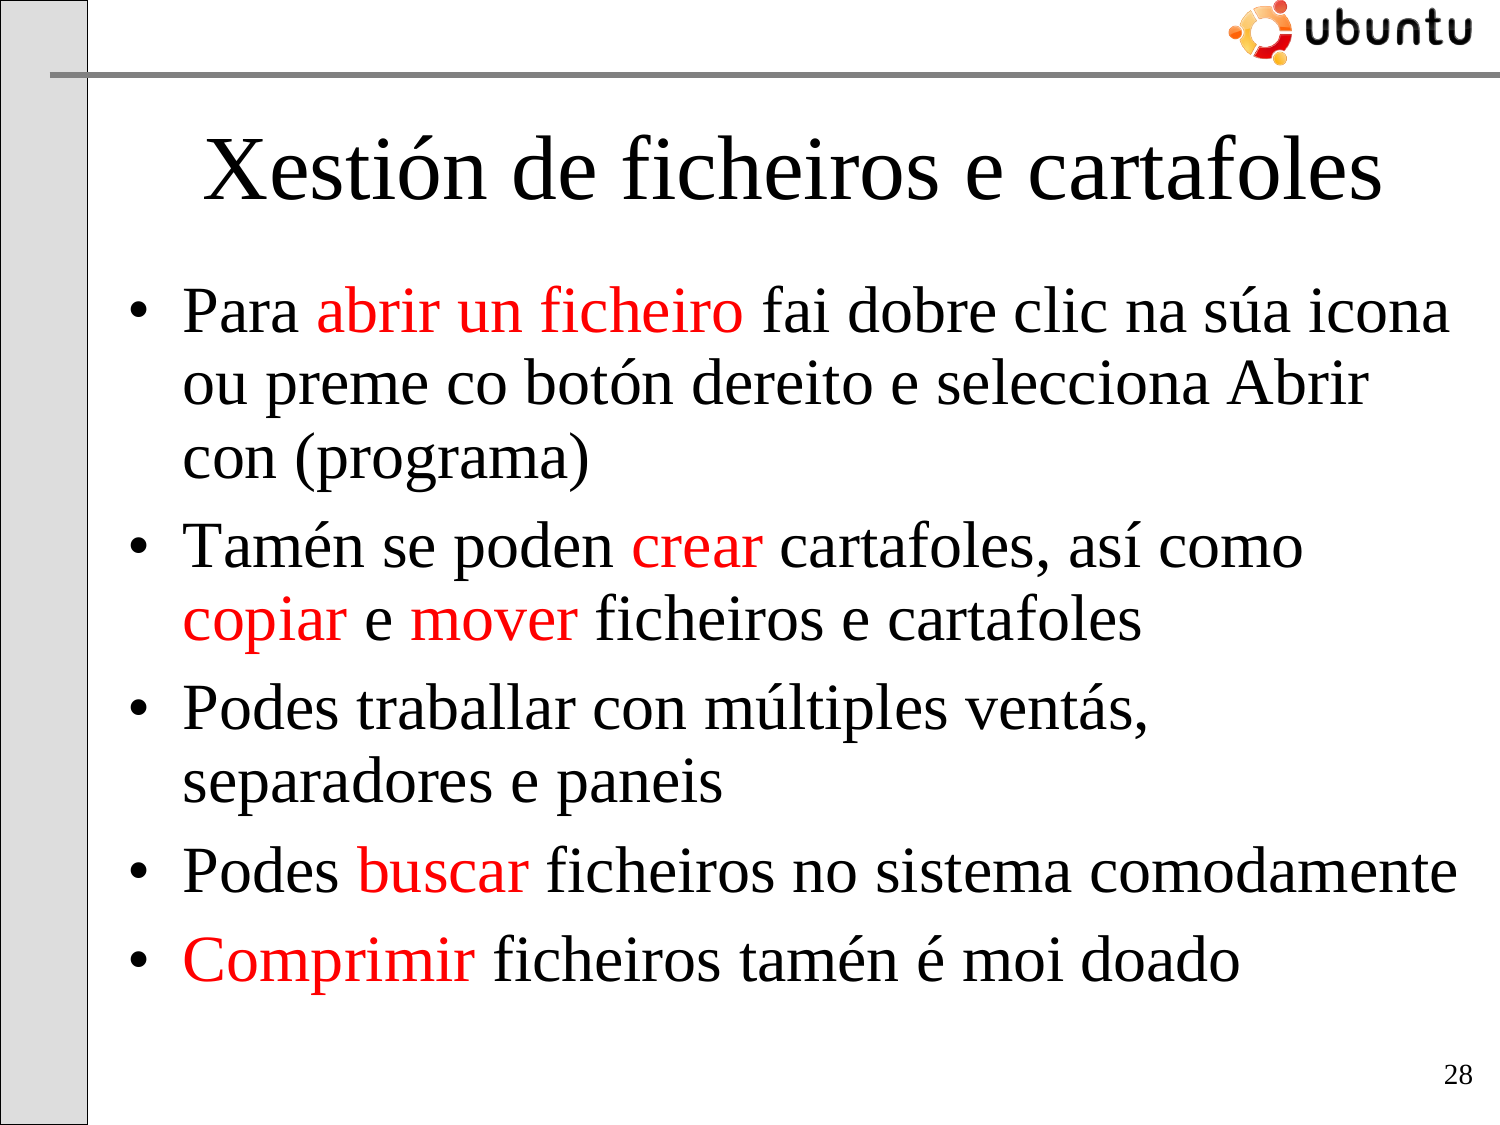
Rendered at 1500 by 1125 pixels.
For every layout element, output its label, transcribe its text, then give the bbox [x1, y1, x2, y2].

picture [1221, 0, 1483, 71]
list Para abrir un ficheiro fai dobre clic na súa icona ou preme co botón dereito e selecciona Abrir con (programa) Tamén se poden crear cartafoles, así como copiar e mover ficheiros e cartafoles Podes traballar con múltiples ventás, separadores e paneis Podes buscar ficheiros no sistema comodamente Comprimir ficheiros tamén é moi doado [112, 265, 1477, 1034]
title Xestión de ficheiros e cartafoles [112, 99, 1477, 237]
